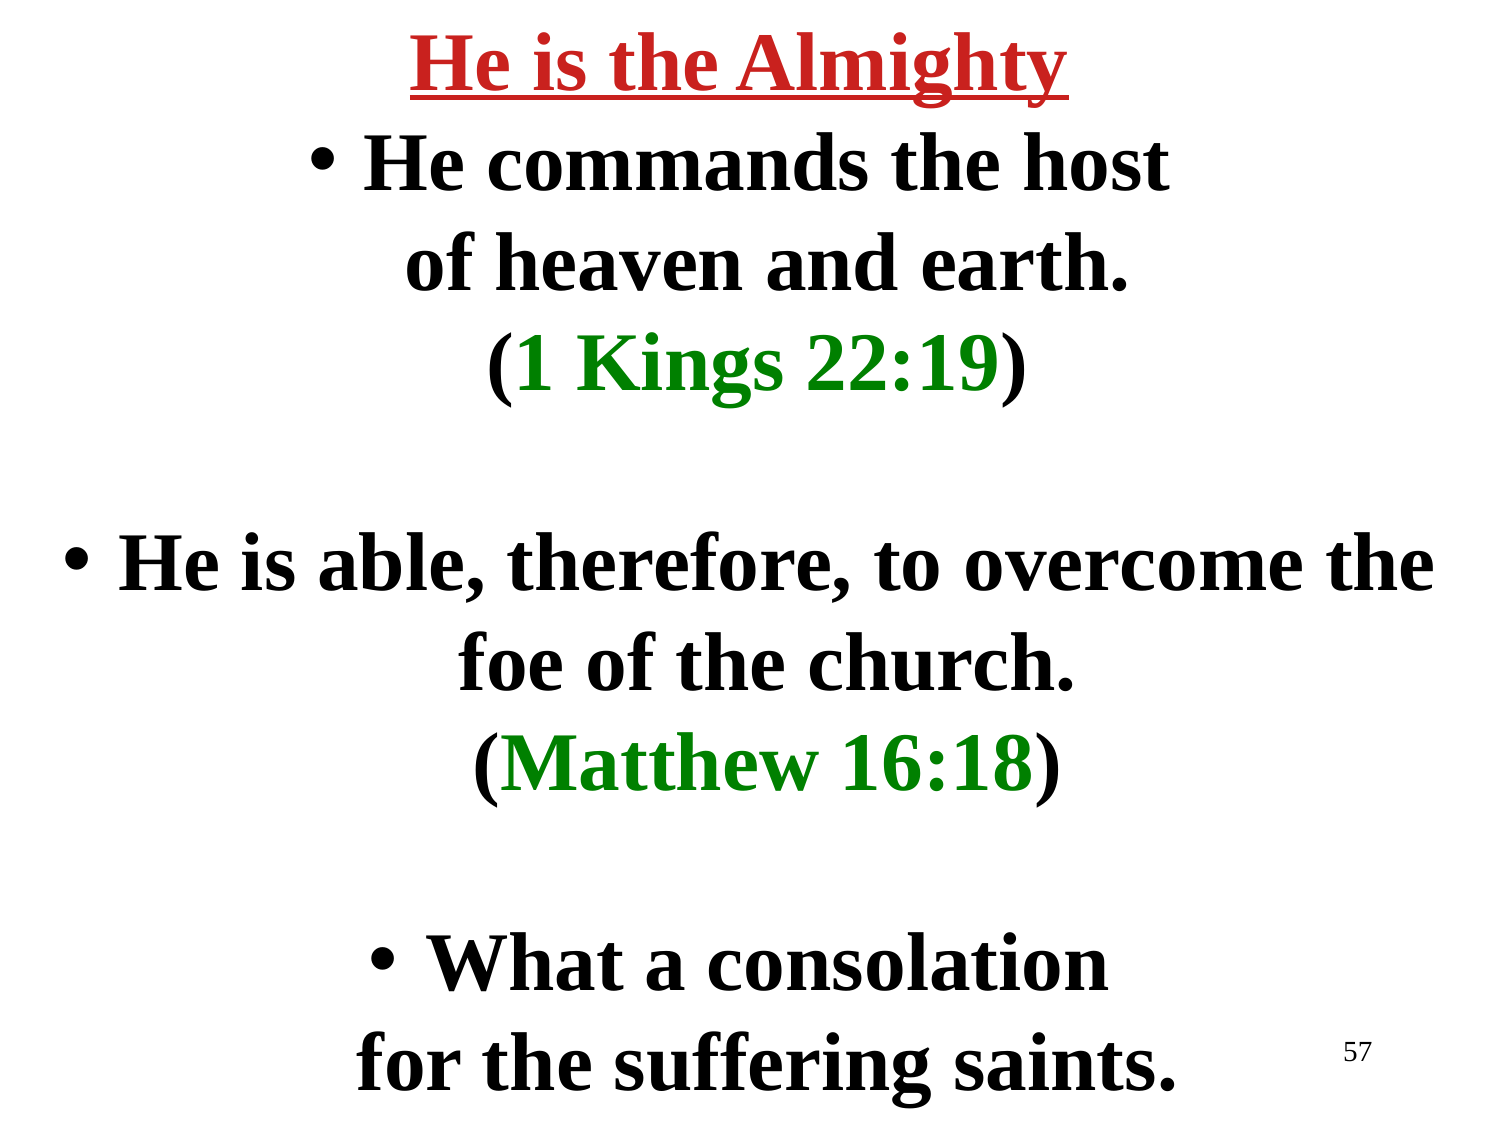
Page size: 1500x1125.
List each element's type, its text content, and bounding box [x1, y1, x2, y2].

text_box He is the Almighty He commands the host of heaven and earth. (1 Kings 22:19) He is able, therefore, to overcome the foe of the church. (Matthew 16:18) What a consolation for the suffering saints. [0, 0, 1500, 1115]
